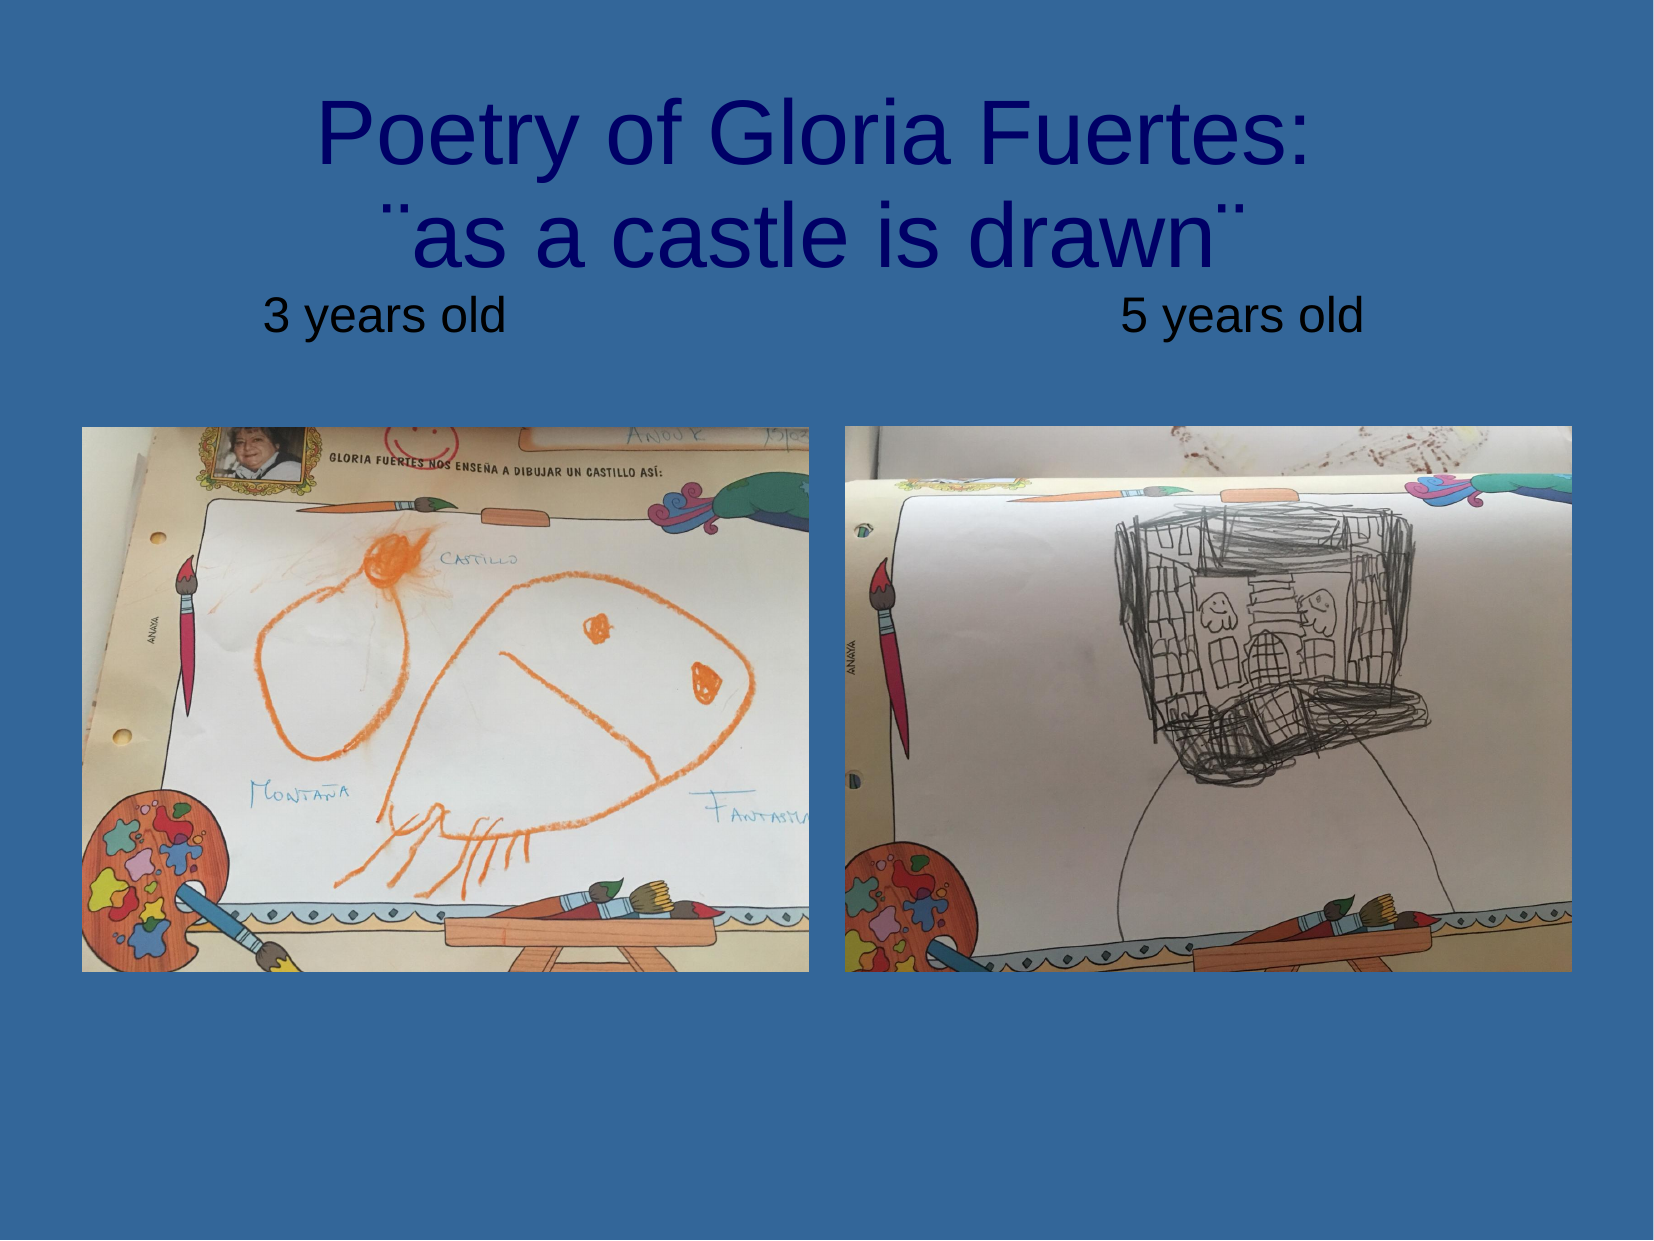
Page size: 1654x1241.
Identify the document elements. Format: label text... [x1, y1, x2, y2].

picture [845, 426, 1572, 972]
picture [82, 427, 809, 972]
title Poetry of Gloria Fuertes: ¨as a castle is drawn¨ 3 years old 5 years old [70, 81, 1560, 343]
